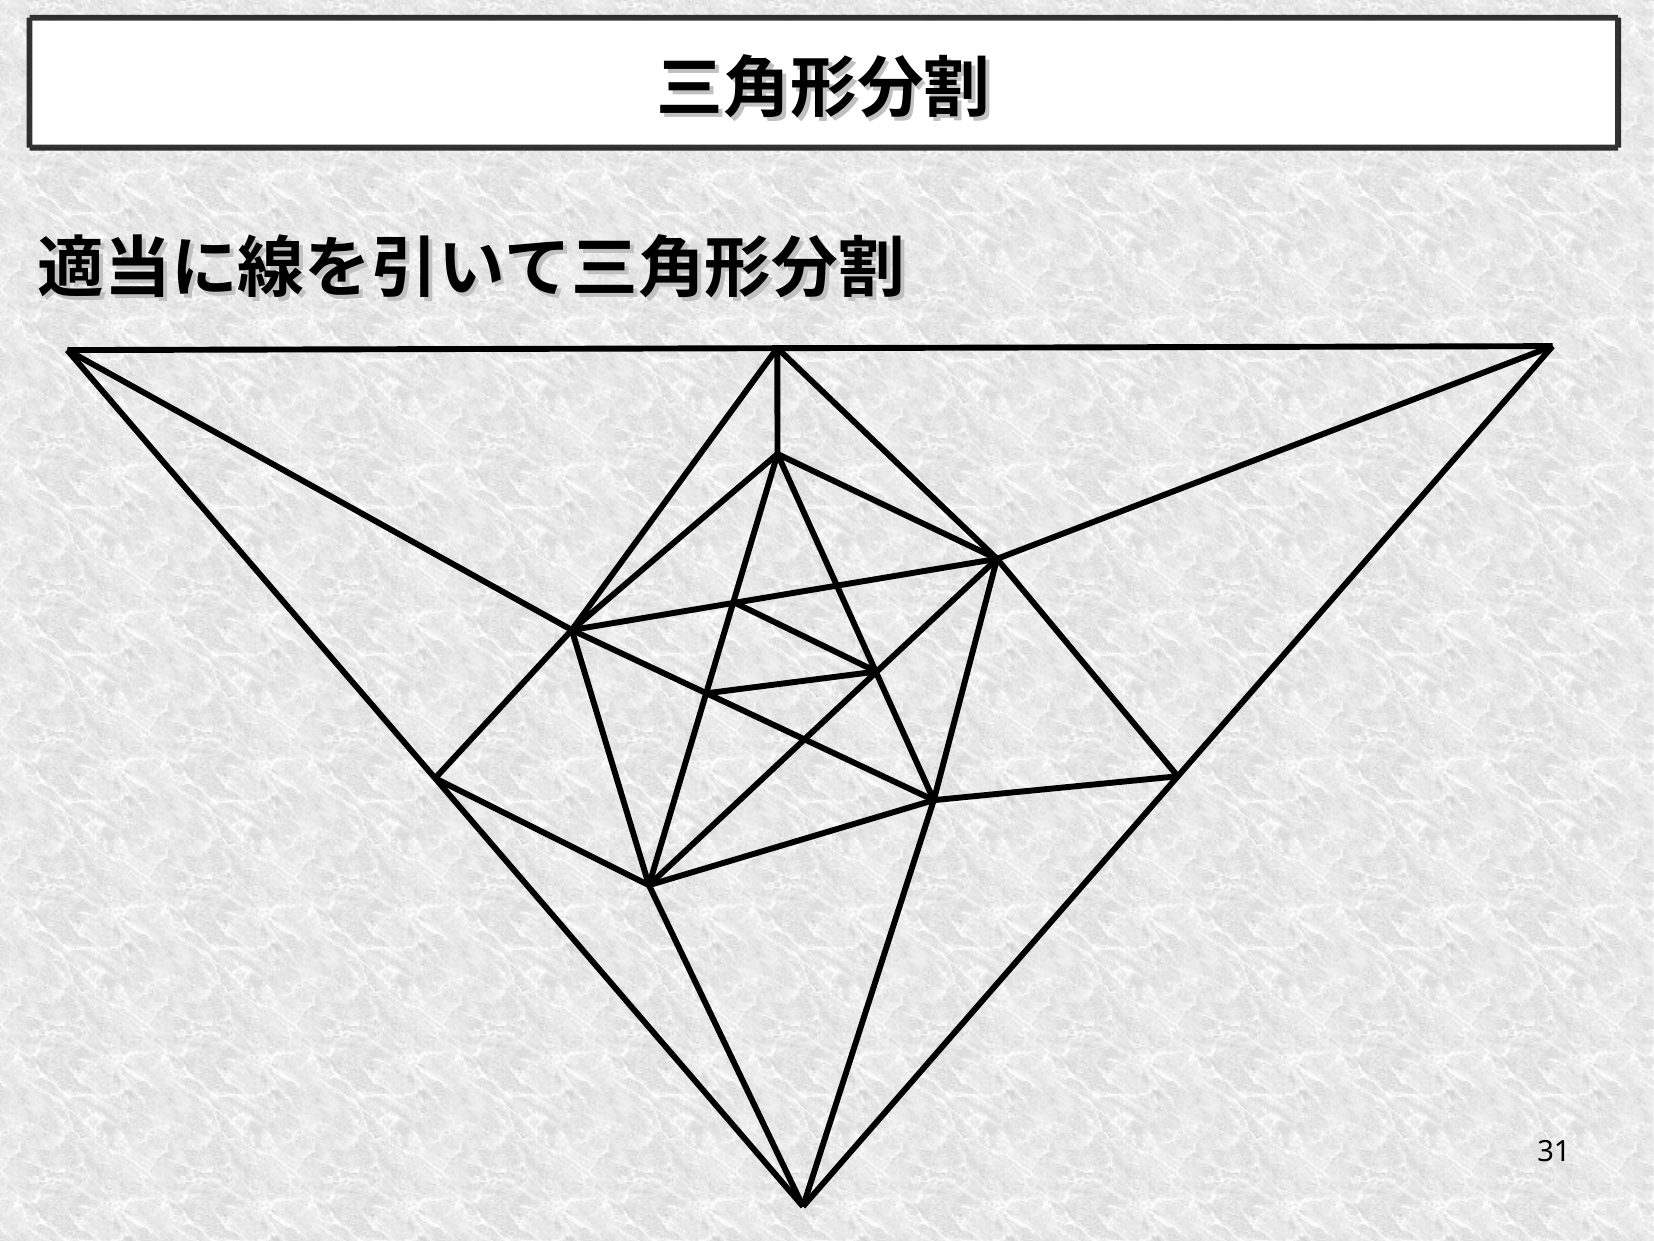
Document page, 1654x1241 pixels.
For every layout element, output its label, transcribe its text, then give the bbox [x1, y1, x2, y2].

text_box 適当に線を引いて三角形分割 [22, 206, 992, 302]
text_box 三角形分割 [29, 17, 1619, 148]
picture [0, 0, 1654, 1241]
